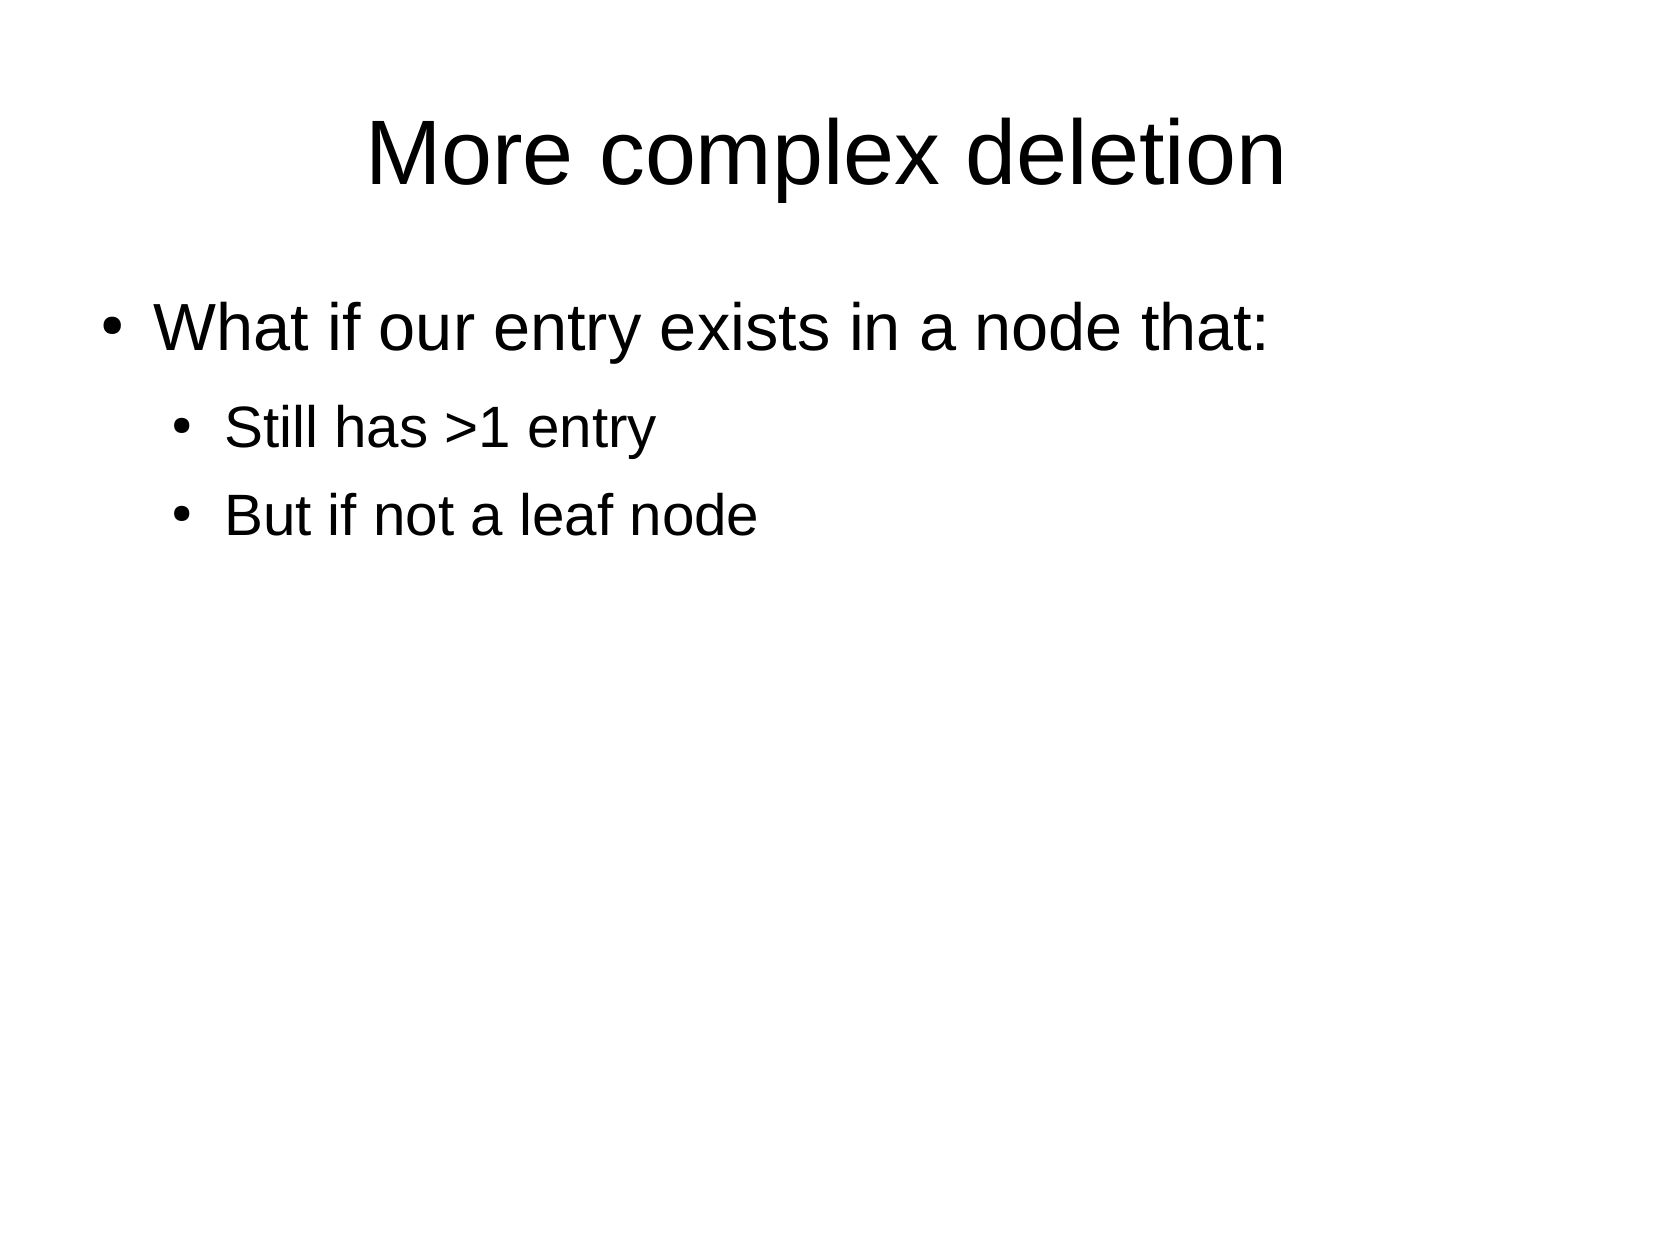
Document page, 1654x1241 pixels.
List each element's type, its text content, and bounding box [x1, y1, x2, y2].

list What if our entry exists in a node that: Still has >1 entry But if not a leaf node [82, 290, 1571, 647]
title More complex deletion [82, 49, 1571, 257]
